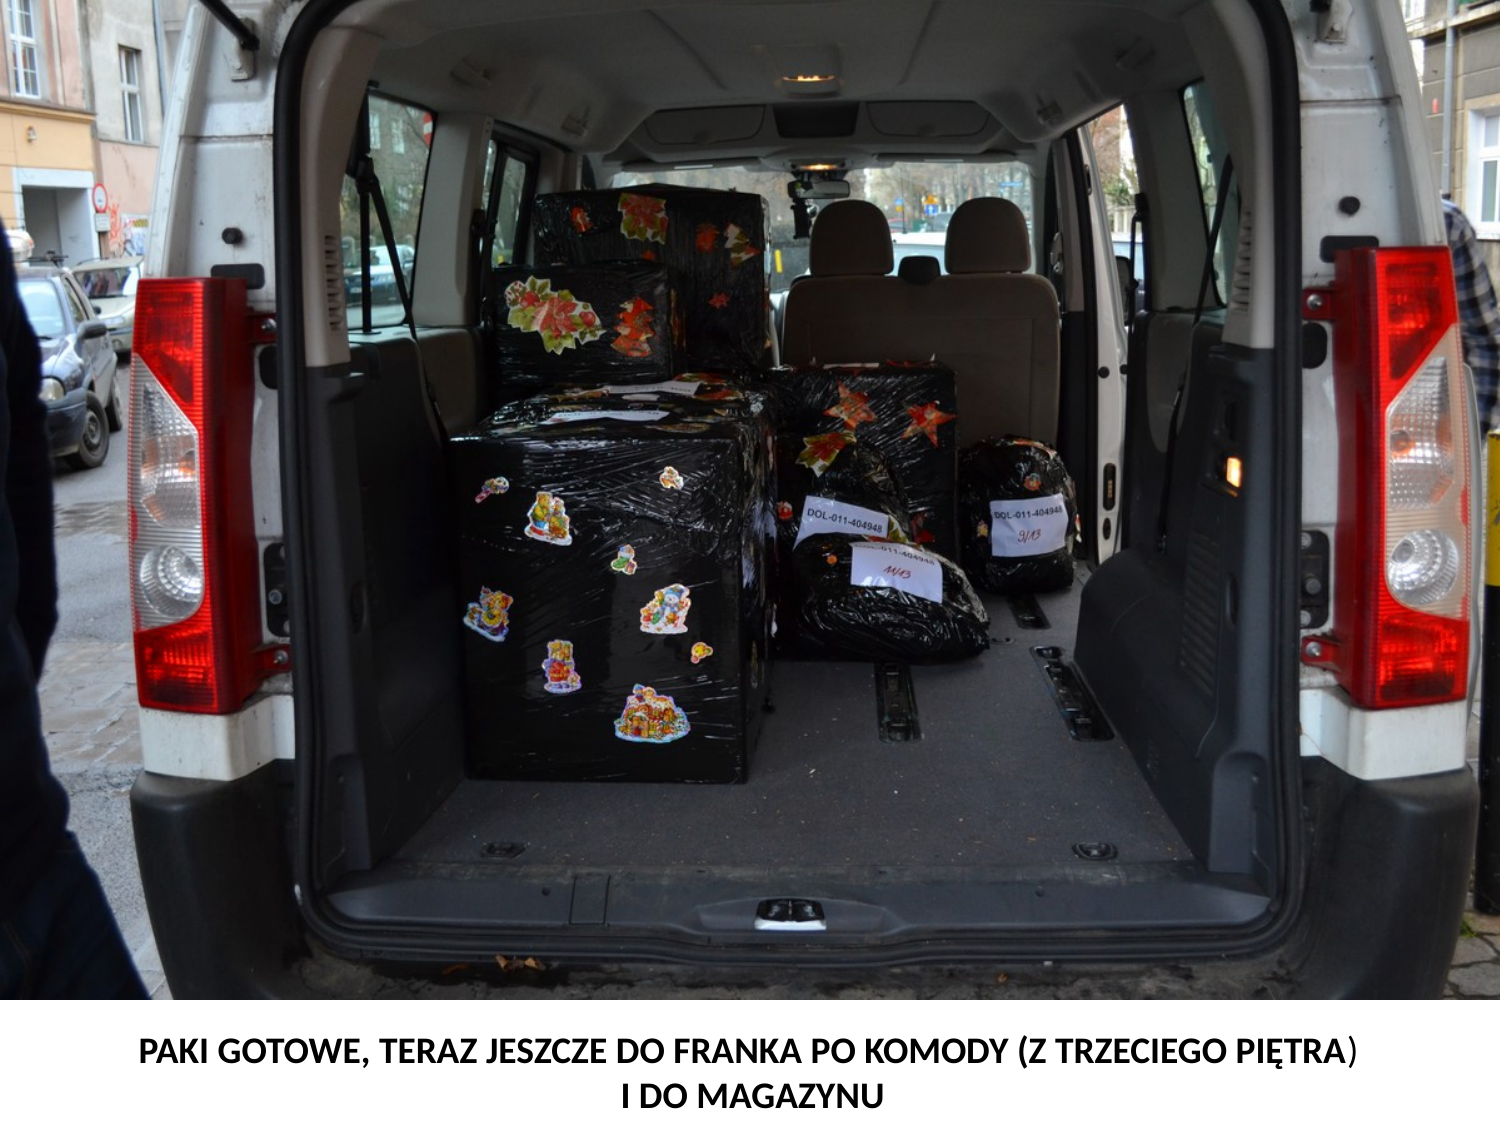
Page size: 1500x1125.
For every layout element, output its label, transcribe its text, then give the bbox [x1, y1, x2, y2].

text_box PAKI GOTOWE, TERAZ JESZCZE DO FRANKA PO KOMODY (Z TRZECIEGO PIĘTRA) I DO MAGAZYNU [117, 1018, 1389, 1125]
picture [0, 0, 1500, 1000]
